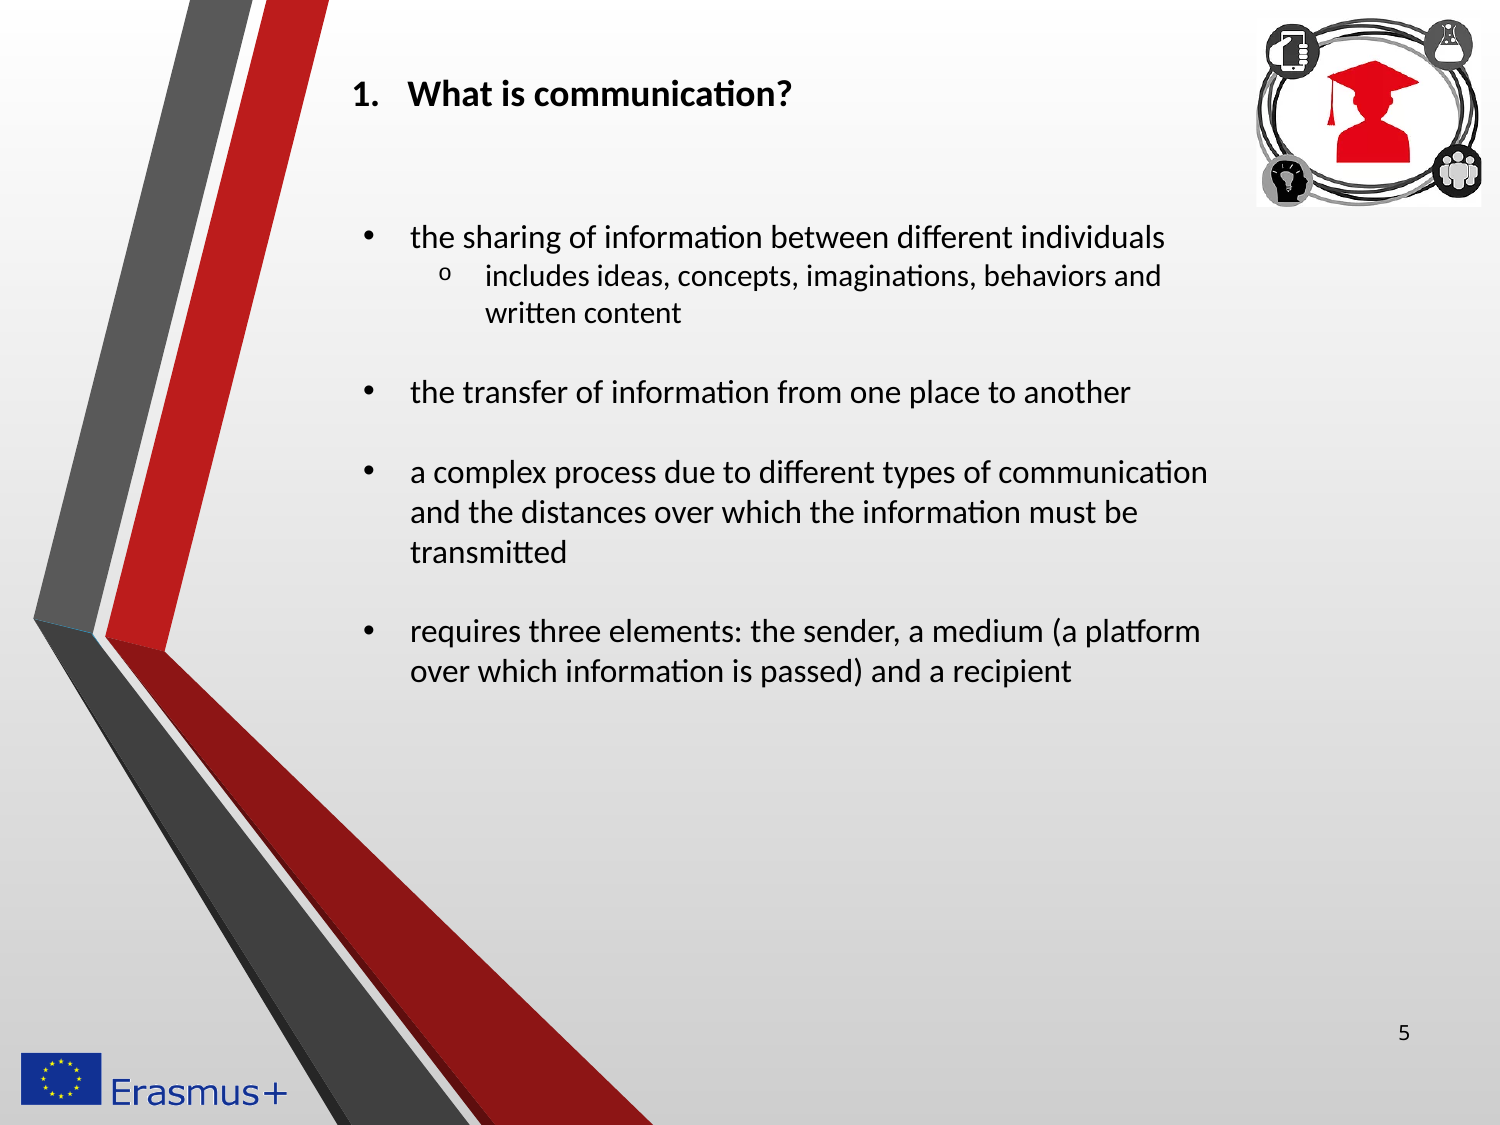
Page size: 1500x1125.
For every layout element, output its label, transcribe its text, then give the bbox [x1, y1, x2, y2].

slide_number <numer> [1357, 1003, 1425, 1064]
chart [1257, 19, 1483, 209]
text_box the sharing of information between different individuals includes ideas, concepts, imaginations, behaviors and written content the transfer of information from one place to another a complex process due to different types of communication and the distances over which the information must be transmitted requires three elements: the sender, a medium (a platform over which information is passed) and a recipient [348, 208, 1258, 750]
picture [1256, 18, 1482, 207]
picture [5, 1037, 302, 1120]
text_box What is communication? [336, 61, 1246, 122]
